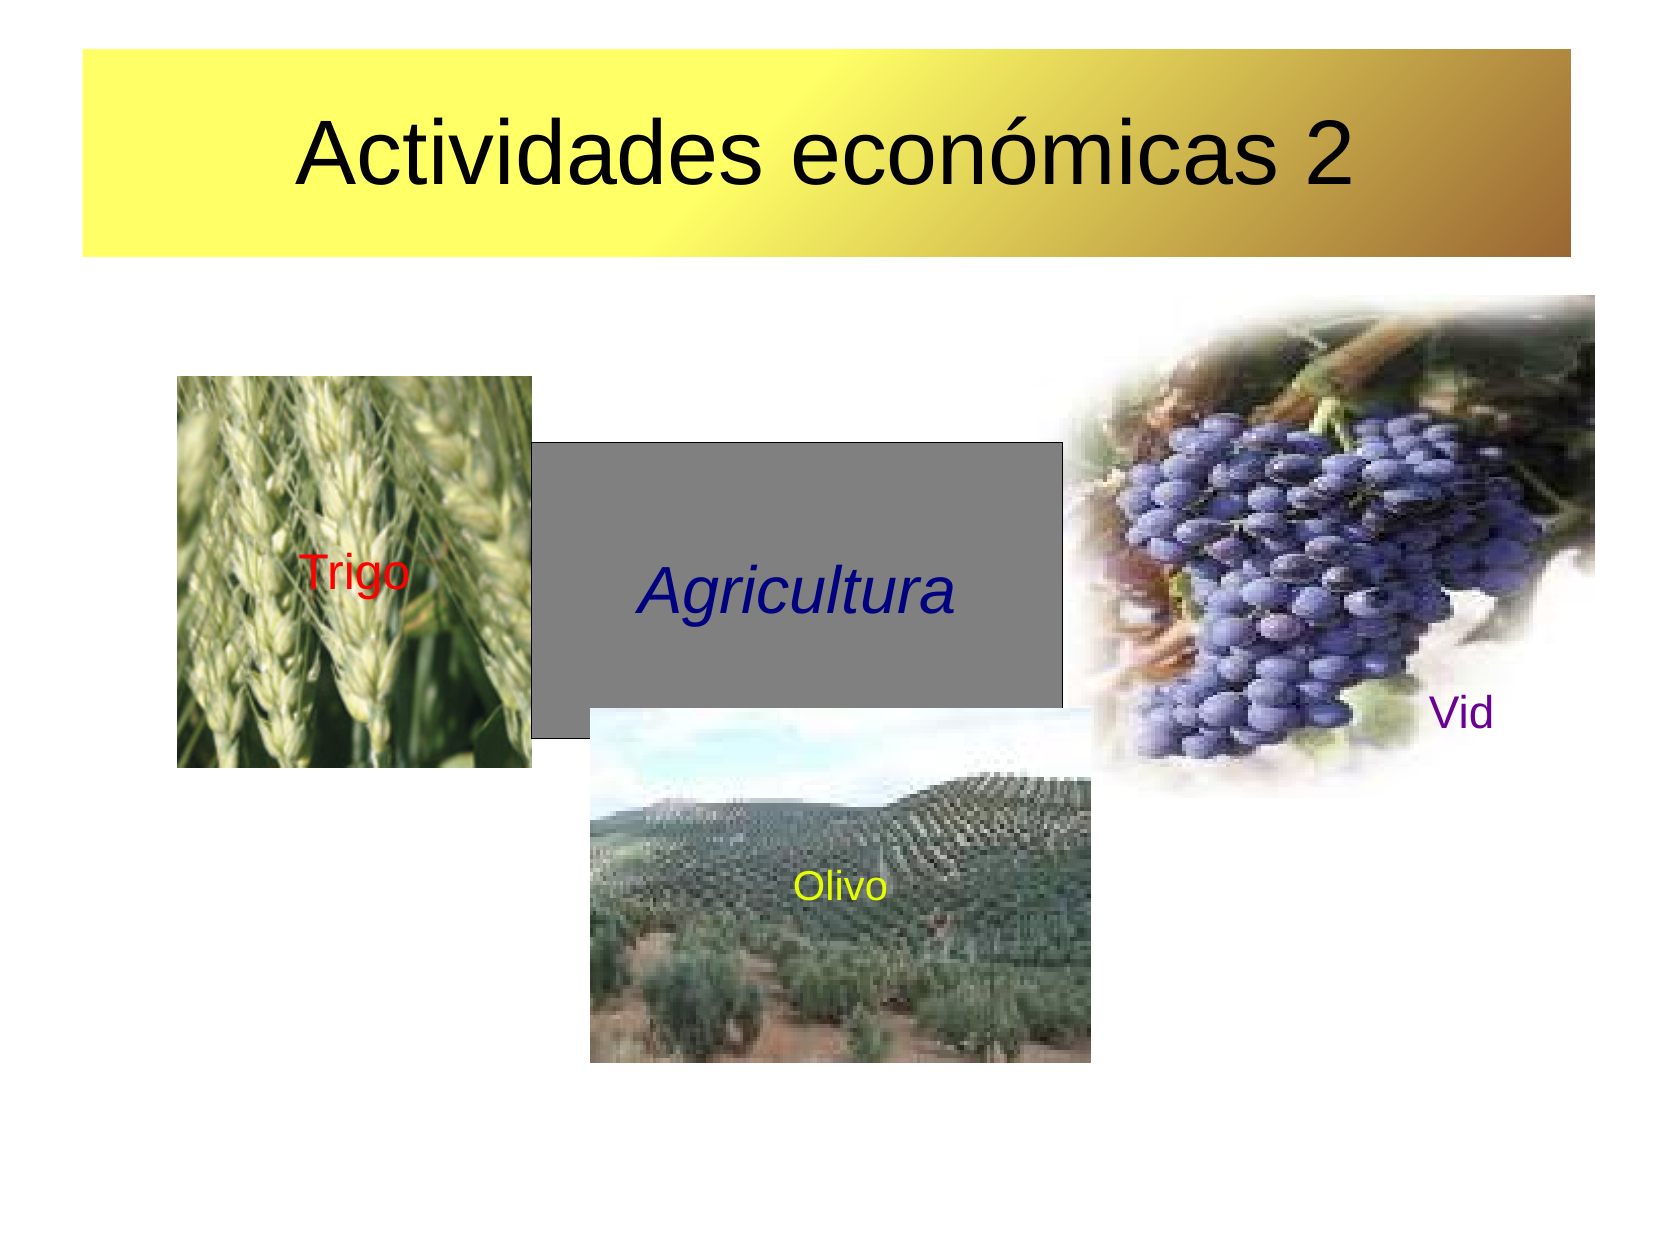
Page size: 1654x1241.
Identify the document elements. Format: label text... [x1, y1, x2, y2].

picture [177, 376, 532, 768]
title Actividades económicas 2 [82, 49, 1571, 257]
text_box Agricultura [531, 442, 1063, 739]
text_box Vid [1387, 679, 1536, 798]
picture [590, 295, 1595, 1063]
